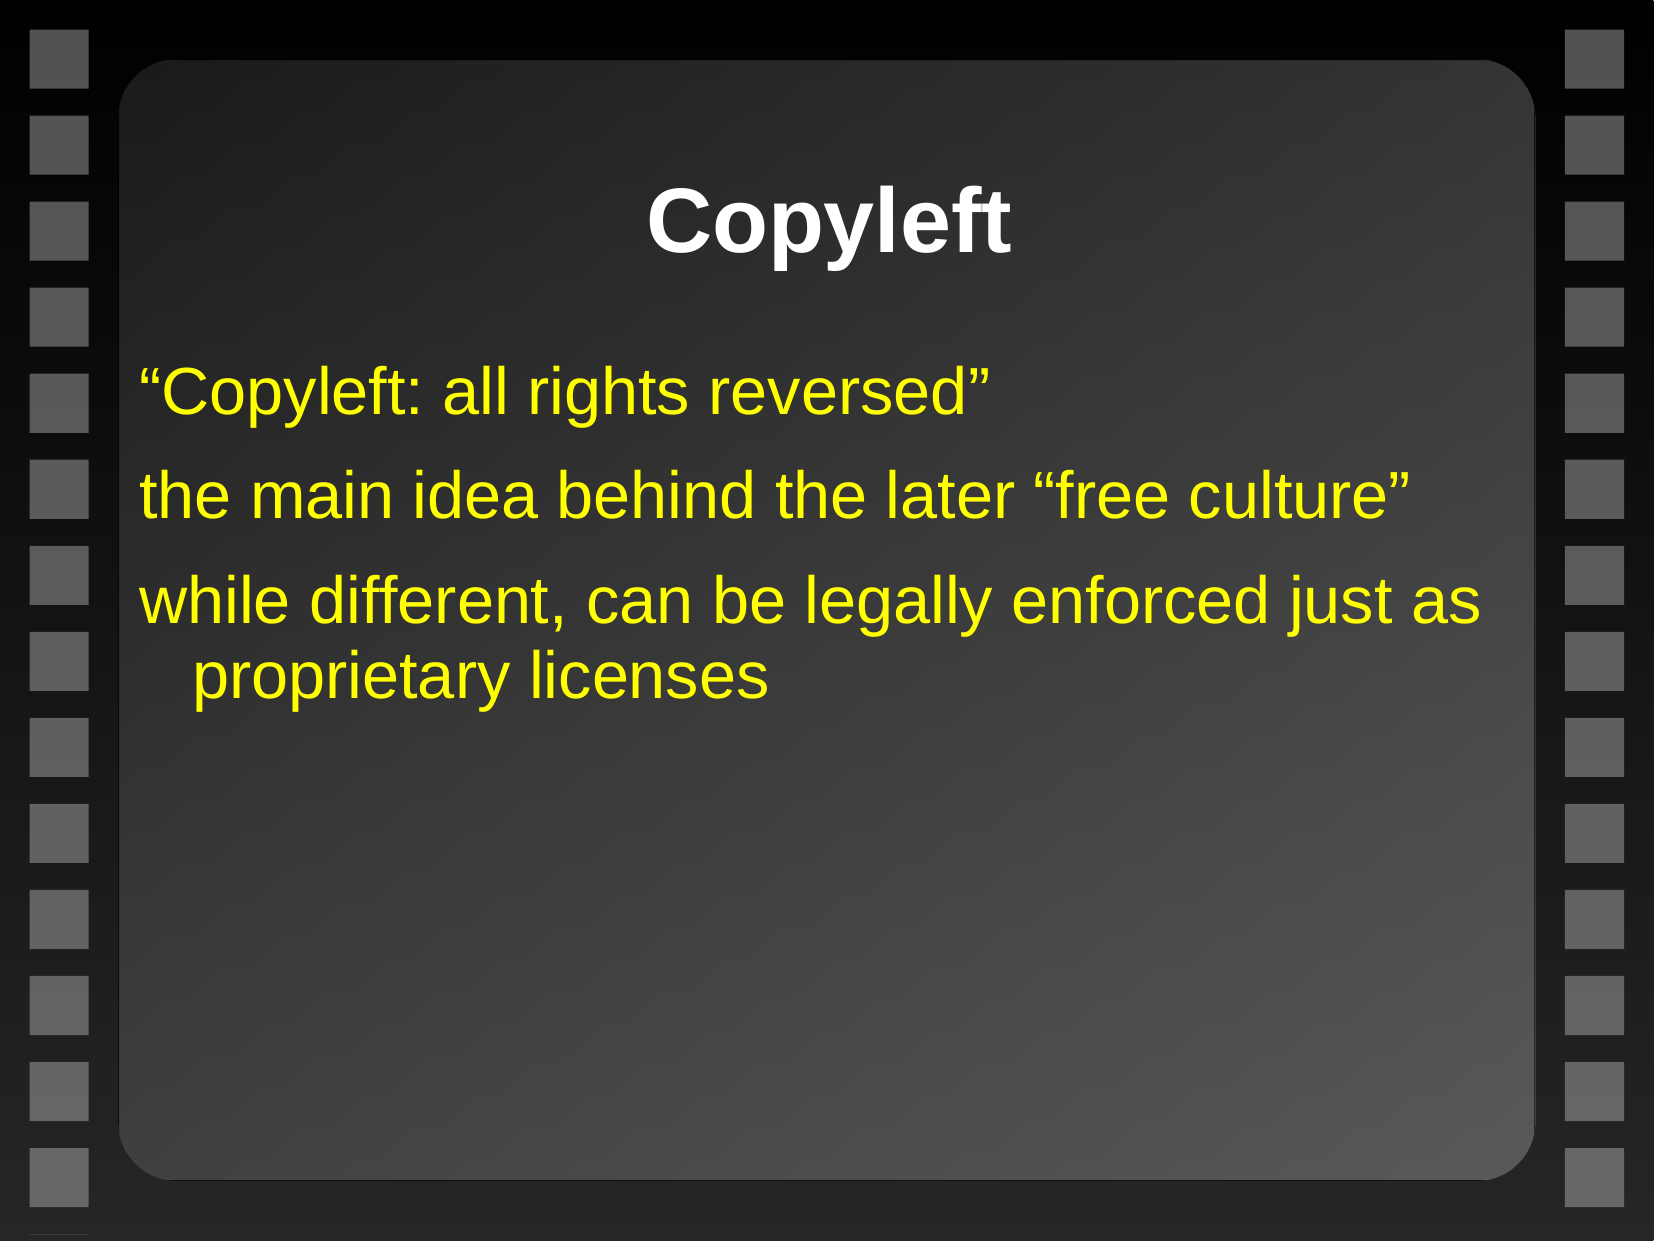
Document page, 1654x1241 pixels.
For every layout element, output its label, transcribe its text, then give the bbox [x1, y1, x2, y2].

list “Copyleft: all rights reversed” the main idea behind the later “free culture” while different, can be legally enforced just as proprietary licenses [121, 354, 1534, 1127]
title Copyleft [123, 117, 1536, 325]
